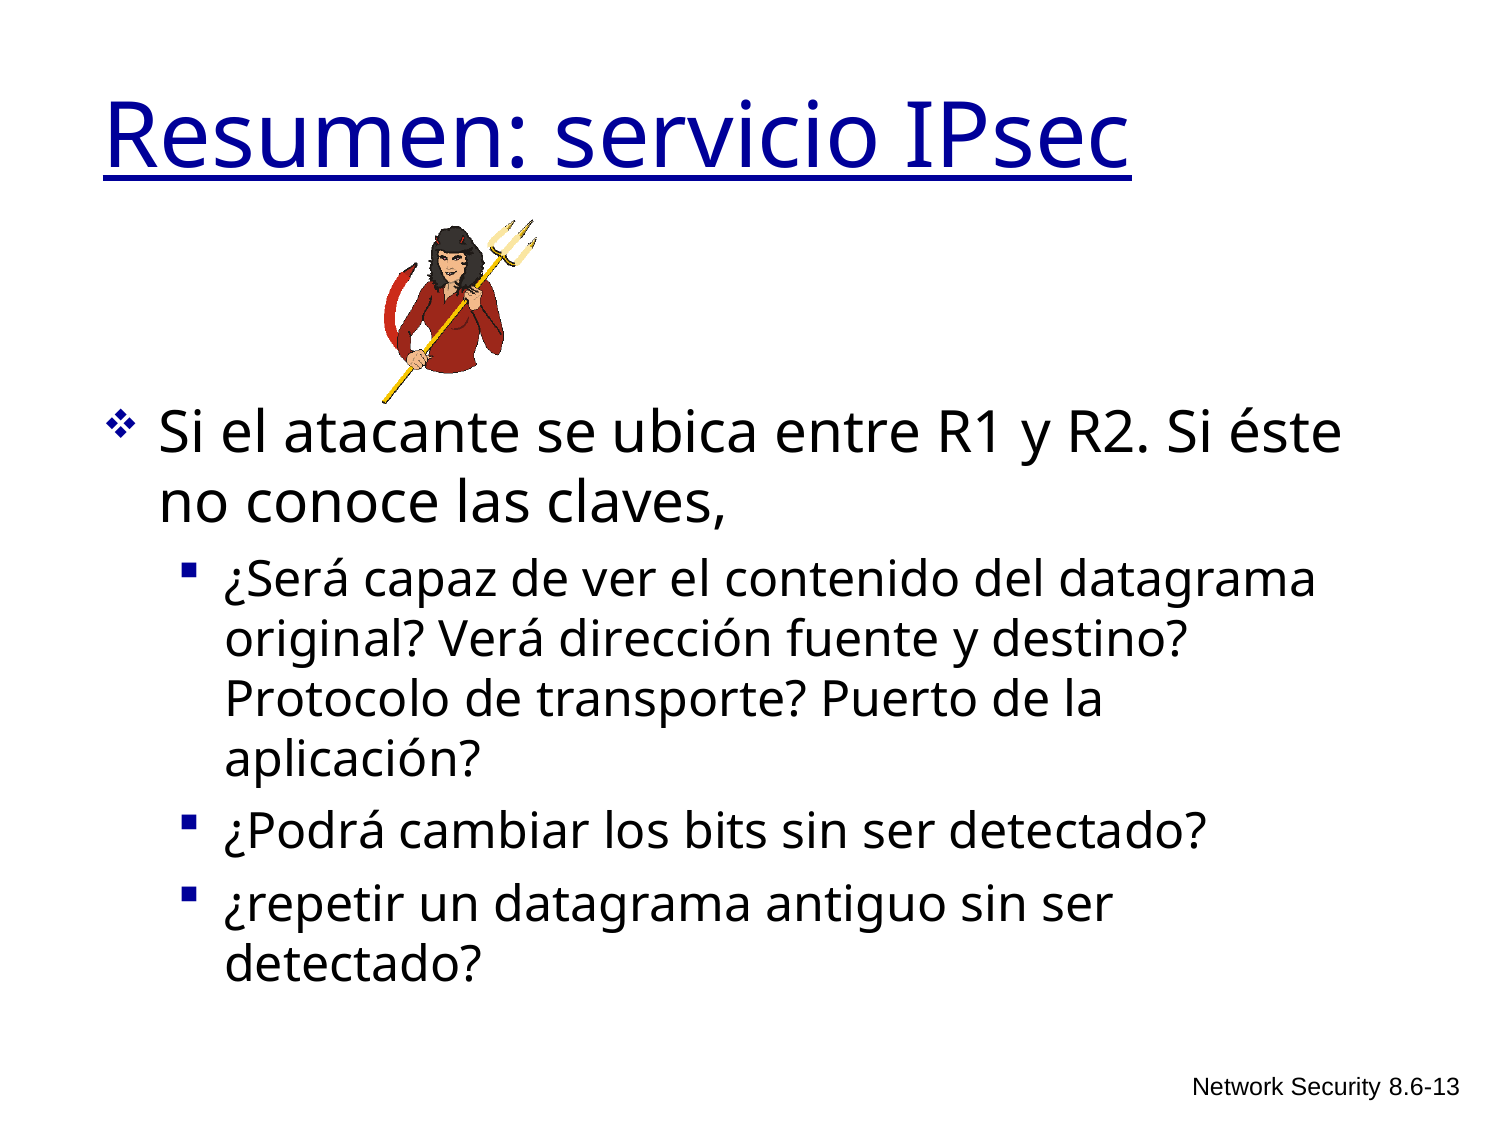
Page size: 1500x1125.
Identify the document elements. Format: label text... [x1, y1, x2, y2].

title Resumen: servicio IPsec [87, 37, 1363, 225]
list Si el atacante se ubica entre R1 y R2. Si éste no conoce las claves, ¿Será capaz de ver el contenido del datagrama original? Verá dirección fuente y destino? Protocolo de transporte? Puerto de la aplicación? ¿Podrá cambiar los bits sin ser detectado? ¿repetir un datagrama antiguo sin ser detectado? [87, 386, 1363, 1045]
picture [382, 219, 537, 404]
text_box Network Security [762, 1062, 1397, 1114]
